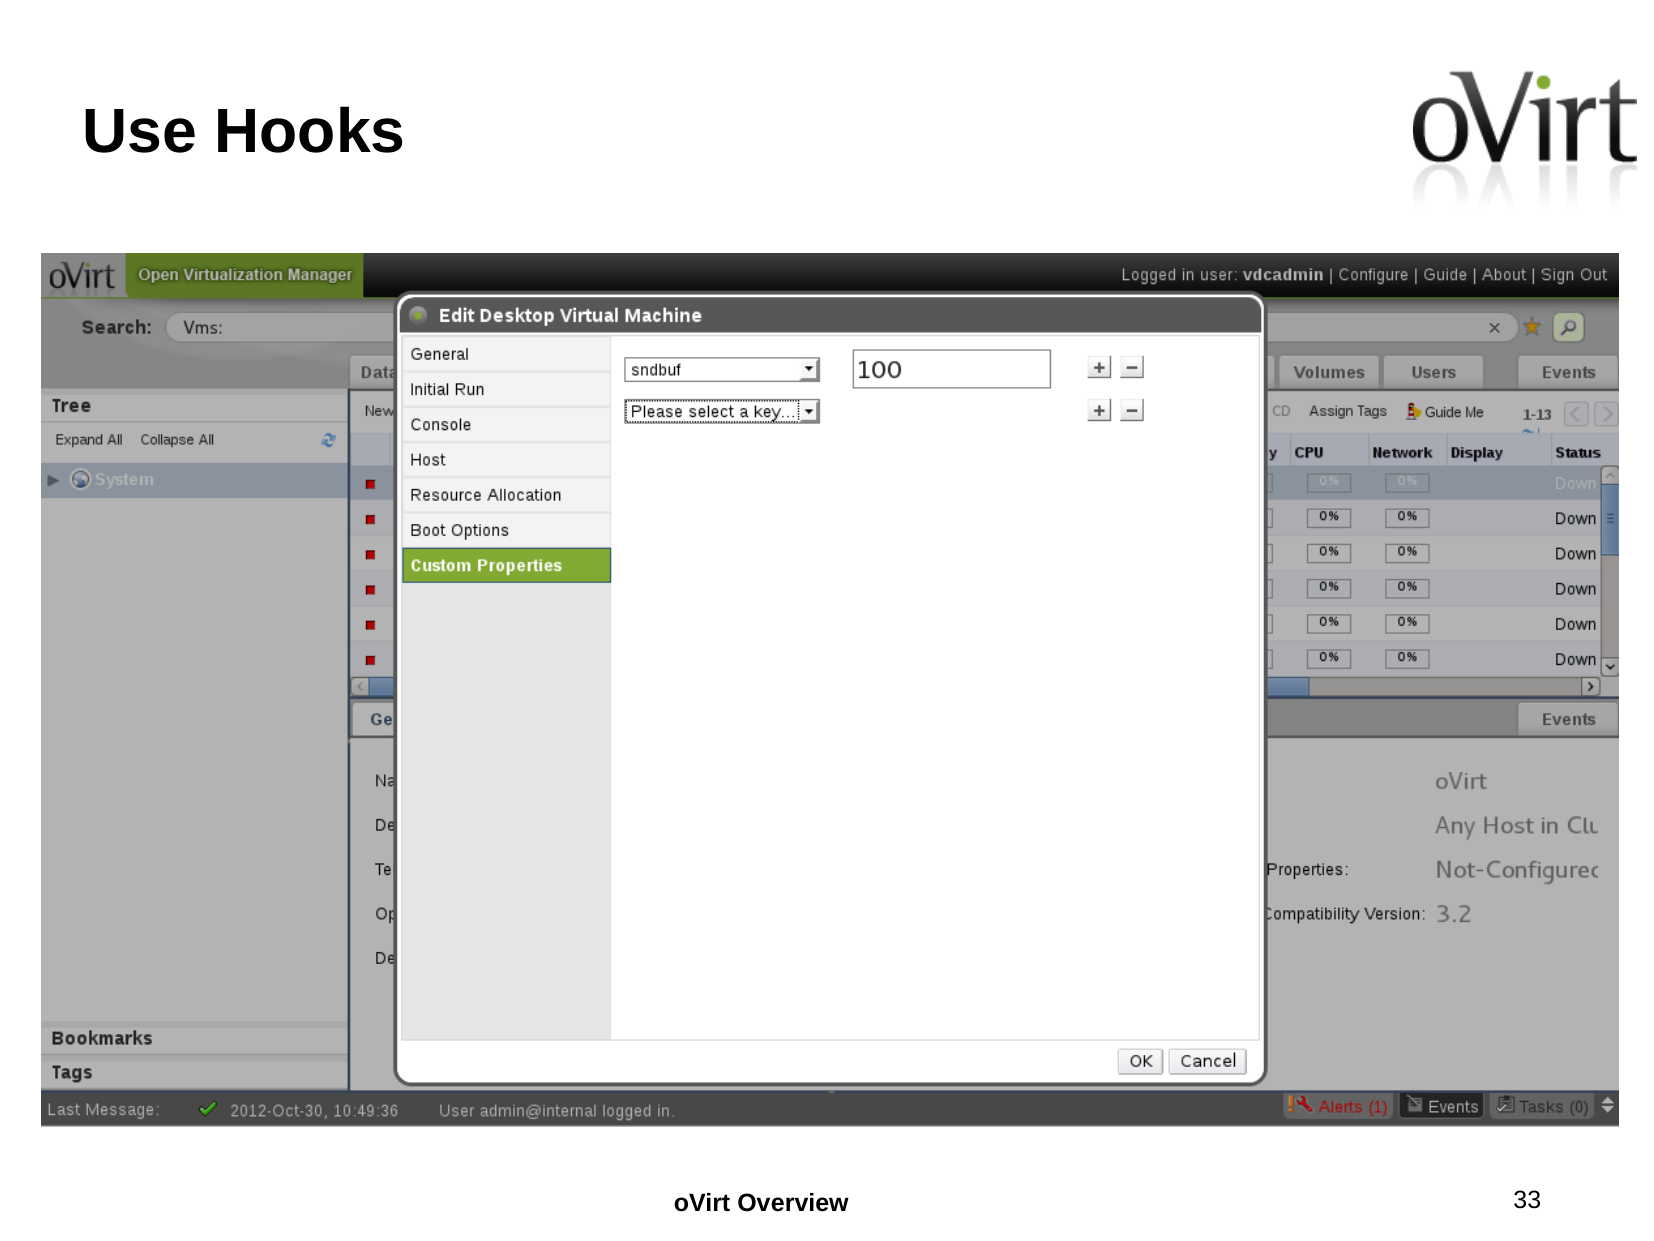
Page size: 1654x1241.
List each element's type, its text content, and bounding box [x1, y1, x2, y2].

title Use Hooks [82, 37, 1571, 226]
picture [41, 253, 1619, 1128]
picture [1571, 63, 1637, 212]
